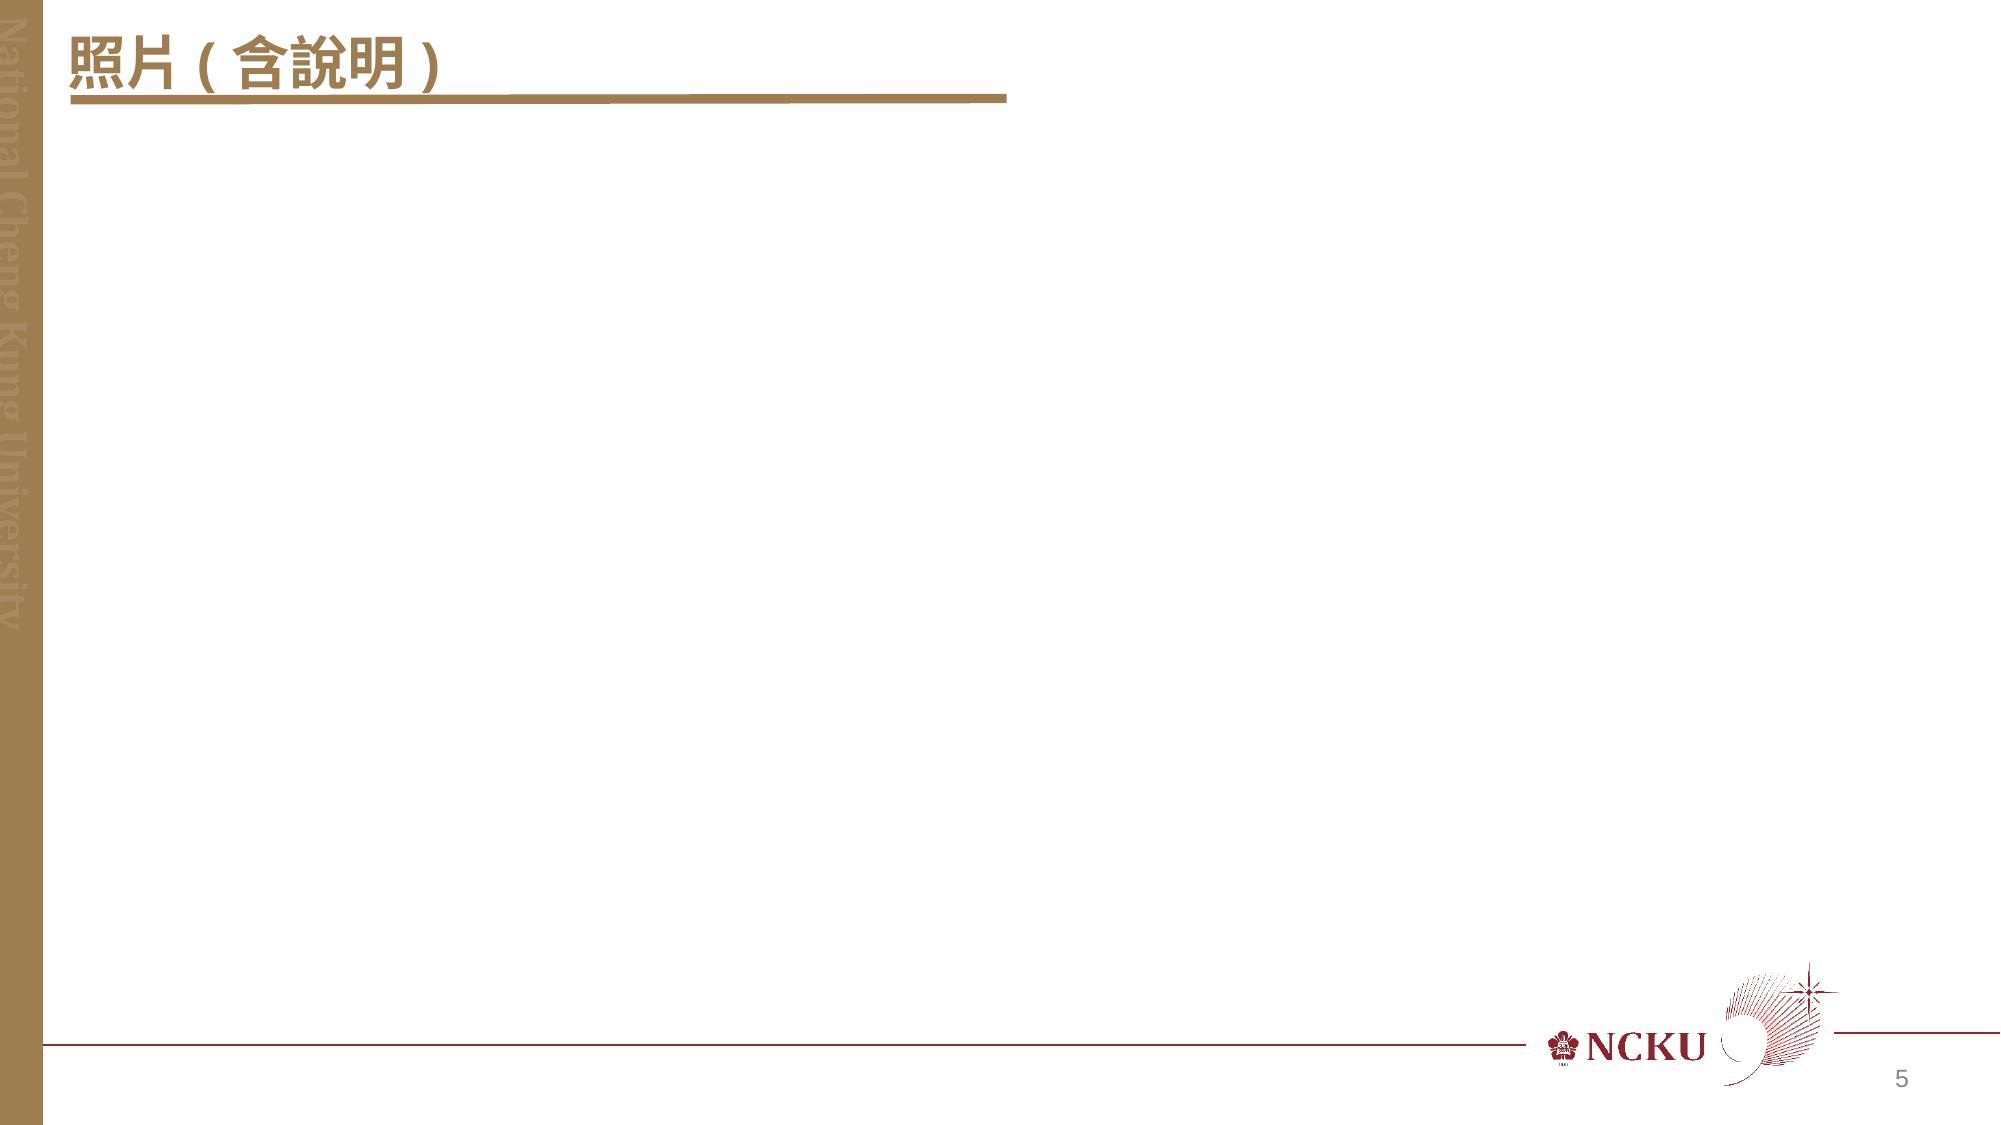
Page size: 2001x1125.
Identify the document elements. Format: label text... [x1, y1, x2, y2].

text_box 5 [1880, 1047, 1970, 1108]
text_box 照片(含說明) [52, 18, 1498, 104]
